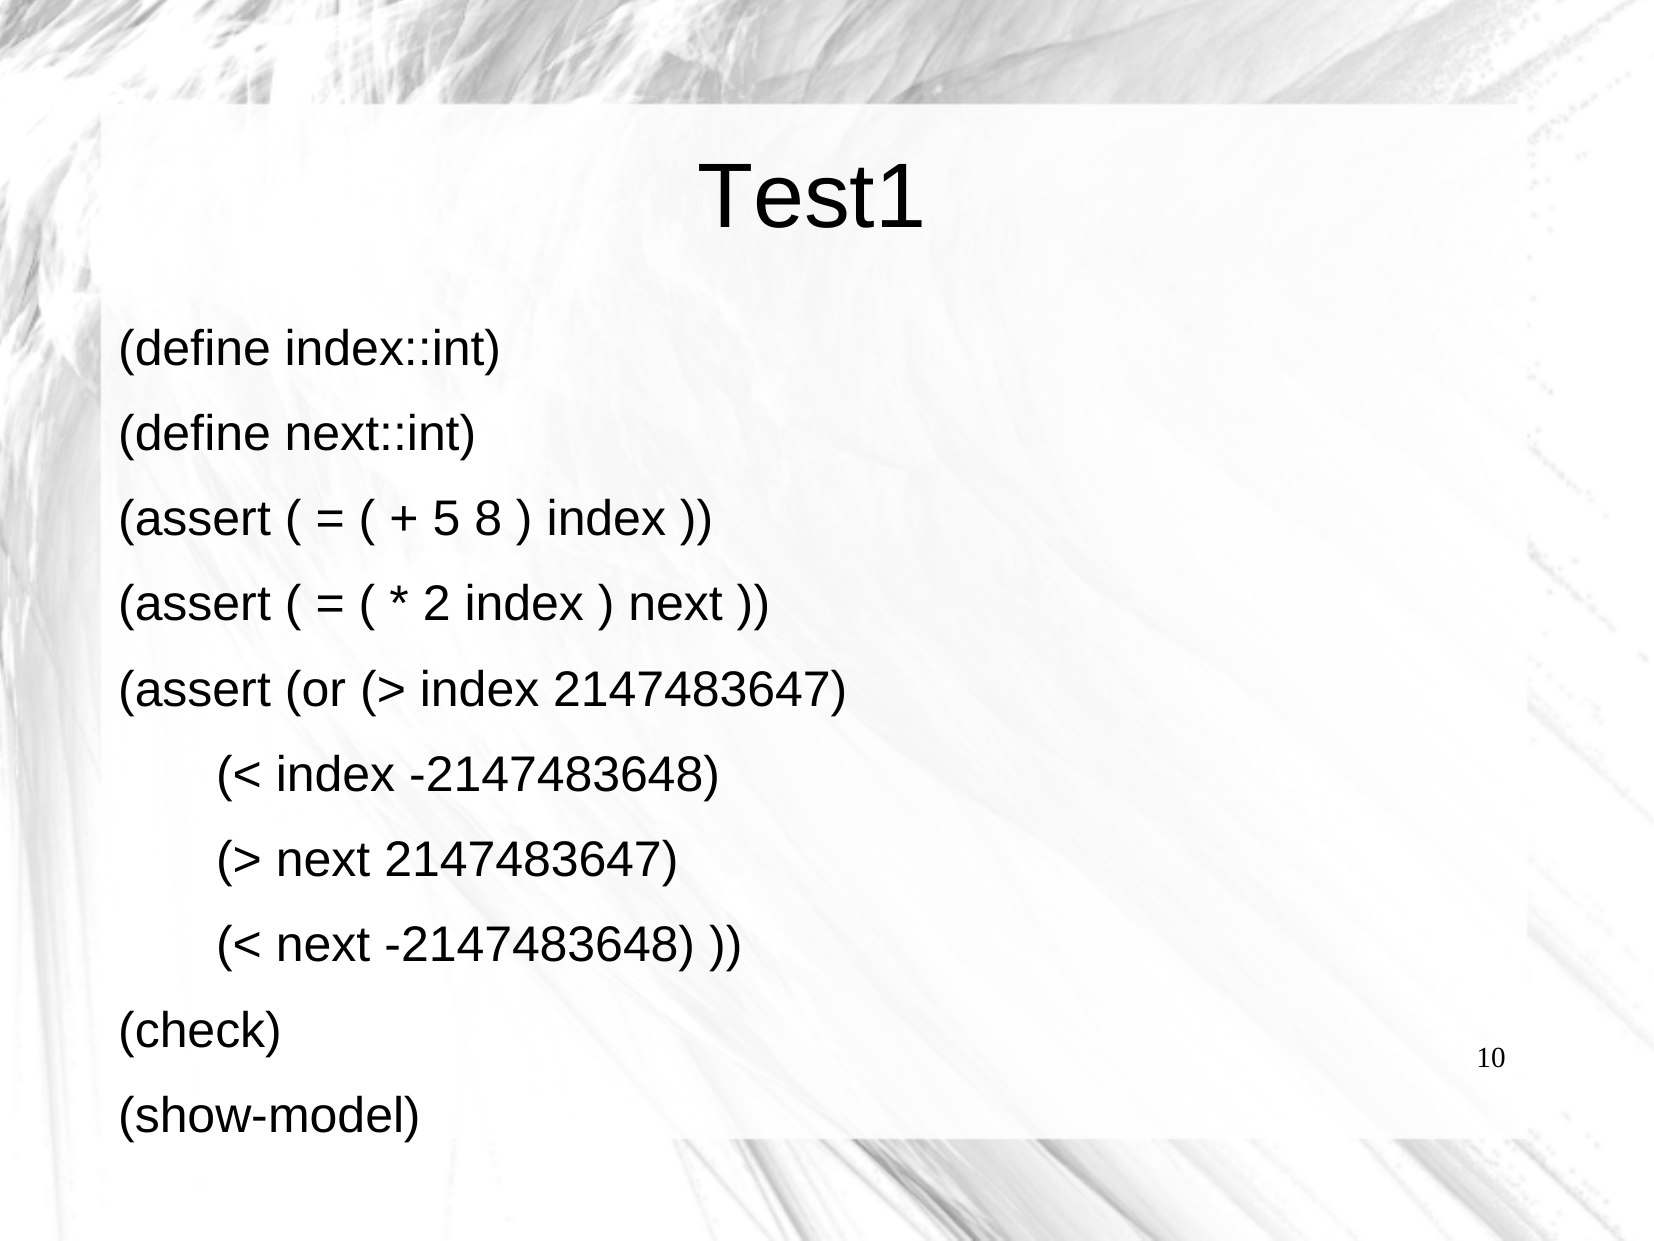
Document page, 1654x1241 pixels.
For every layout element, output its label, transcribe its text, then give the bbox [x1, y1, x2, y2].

list (define index::int) (define next::int) (assert ( = ( + 5 8 ) index )) (assert ( = ( * 2 index ) next )) (assert (or (> index 2147483647) (< index -2147483648) (> next 2147483647) (< next -2147483648) )) (check) (show-model) [118, 319, 1571, 1144]
picture [0, 0, 1654, 1241]
title Test1 [118, 112, 1506, 281]
